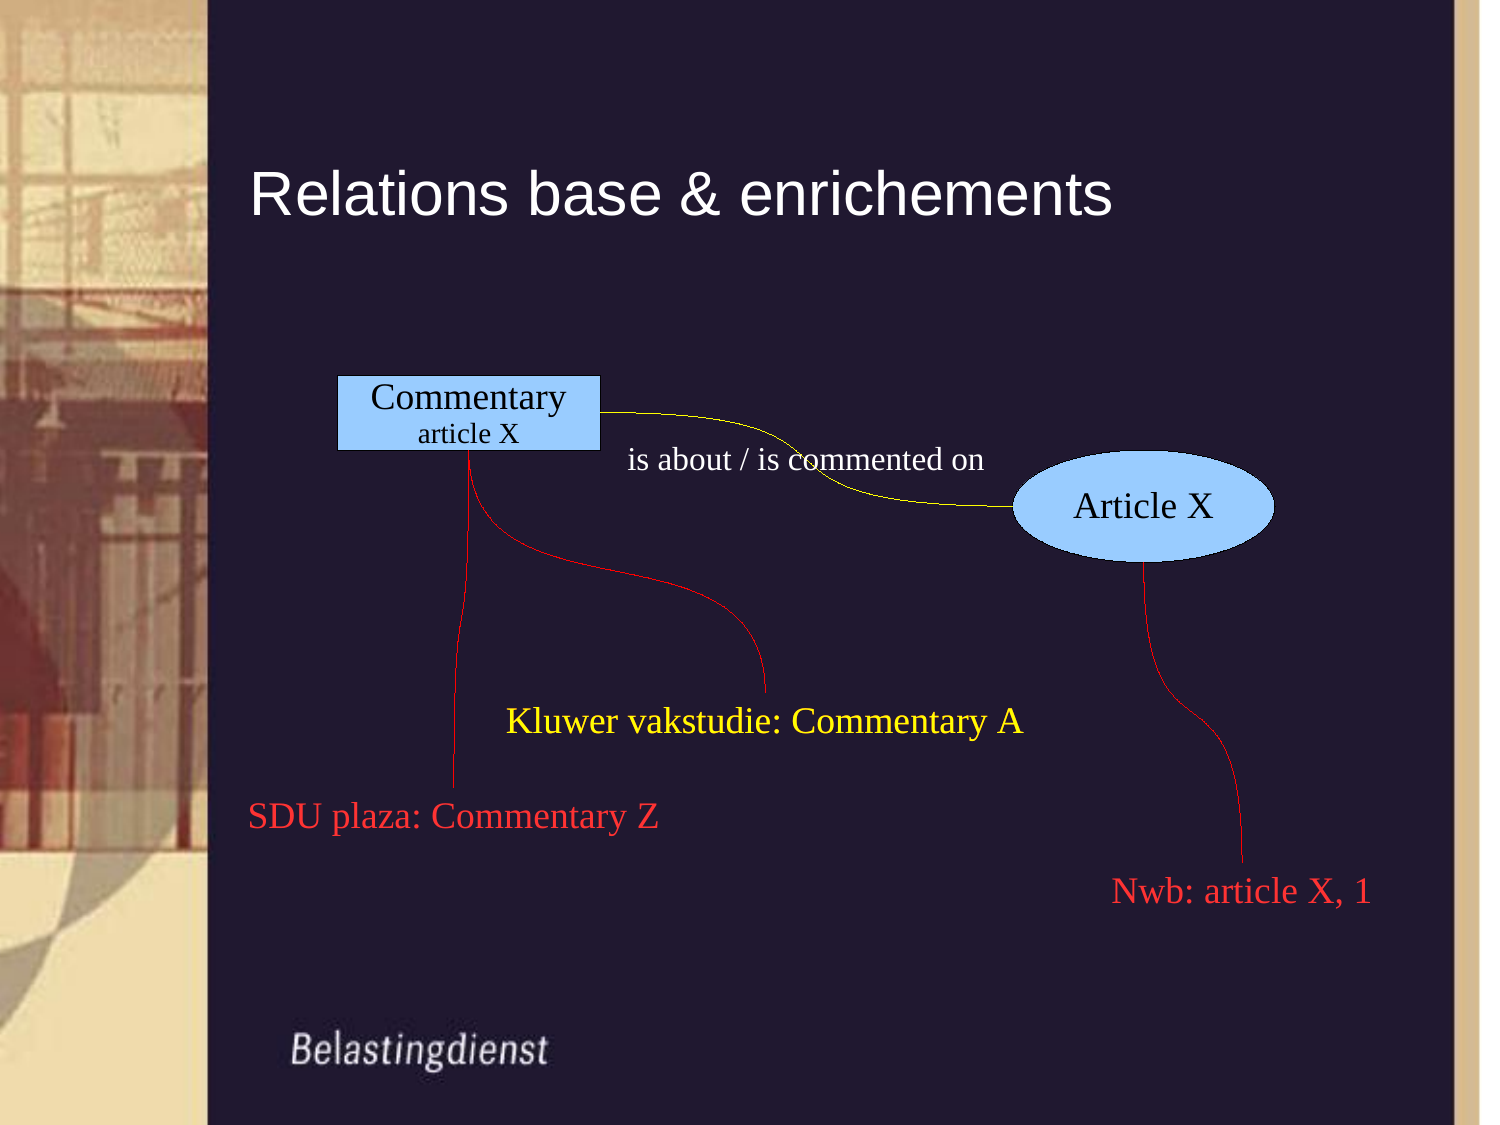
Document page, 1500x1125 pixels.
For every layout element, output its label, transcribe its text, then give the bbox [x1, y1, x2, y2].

text_box SDU plaza: Commentary Z [232, 787, 676, 845]
text_box Kluwer vakstudie: Commentary A [491, 692, 1040, 751]
picture [0, 0, 1500, 1125]
text_box Commentary article X [337, 375, 601, 451]
text_box Article X [1012, 450, 1276, 563]
title Relations base & enrichements [249, 99, 1387, 288]
text_box Nwb: article X, 1 [1096, 862, 1388, 920]
